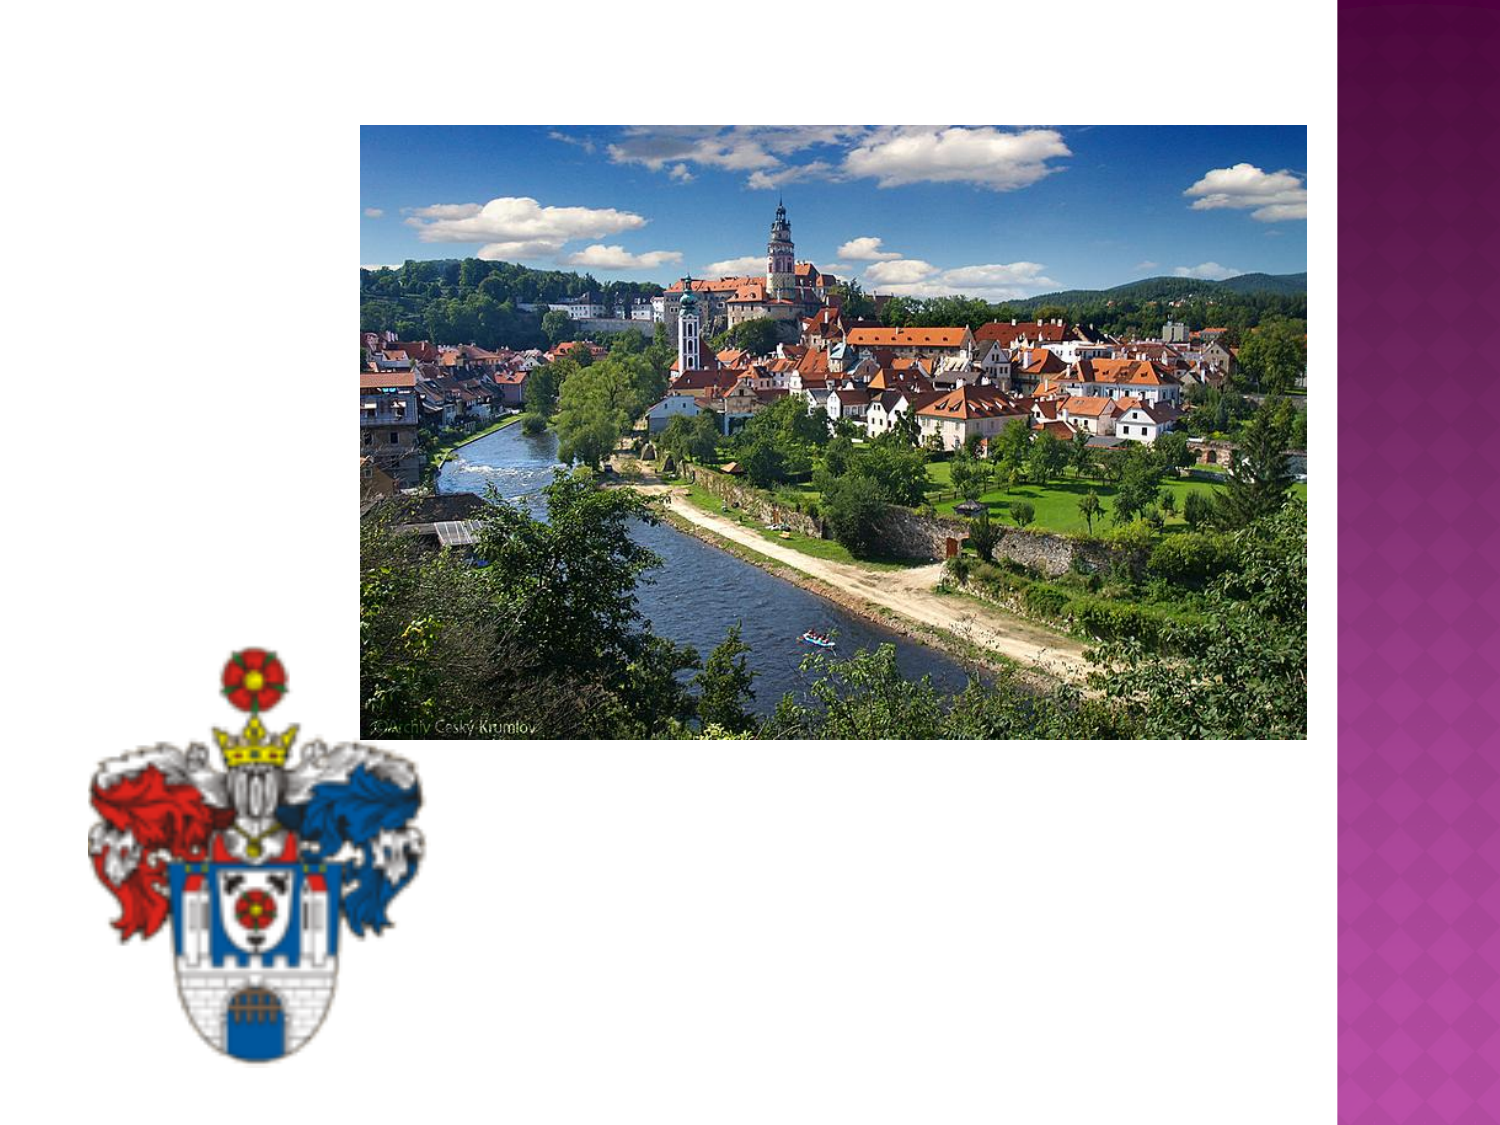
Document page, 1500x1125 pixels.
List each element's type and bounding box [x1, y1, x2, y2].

picture [88, 125, 1307, 1068]
